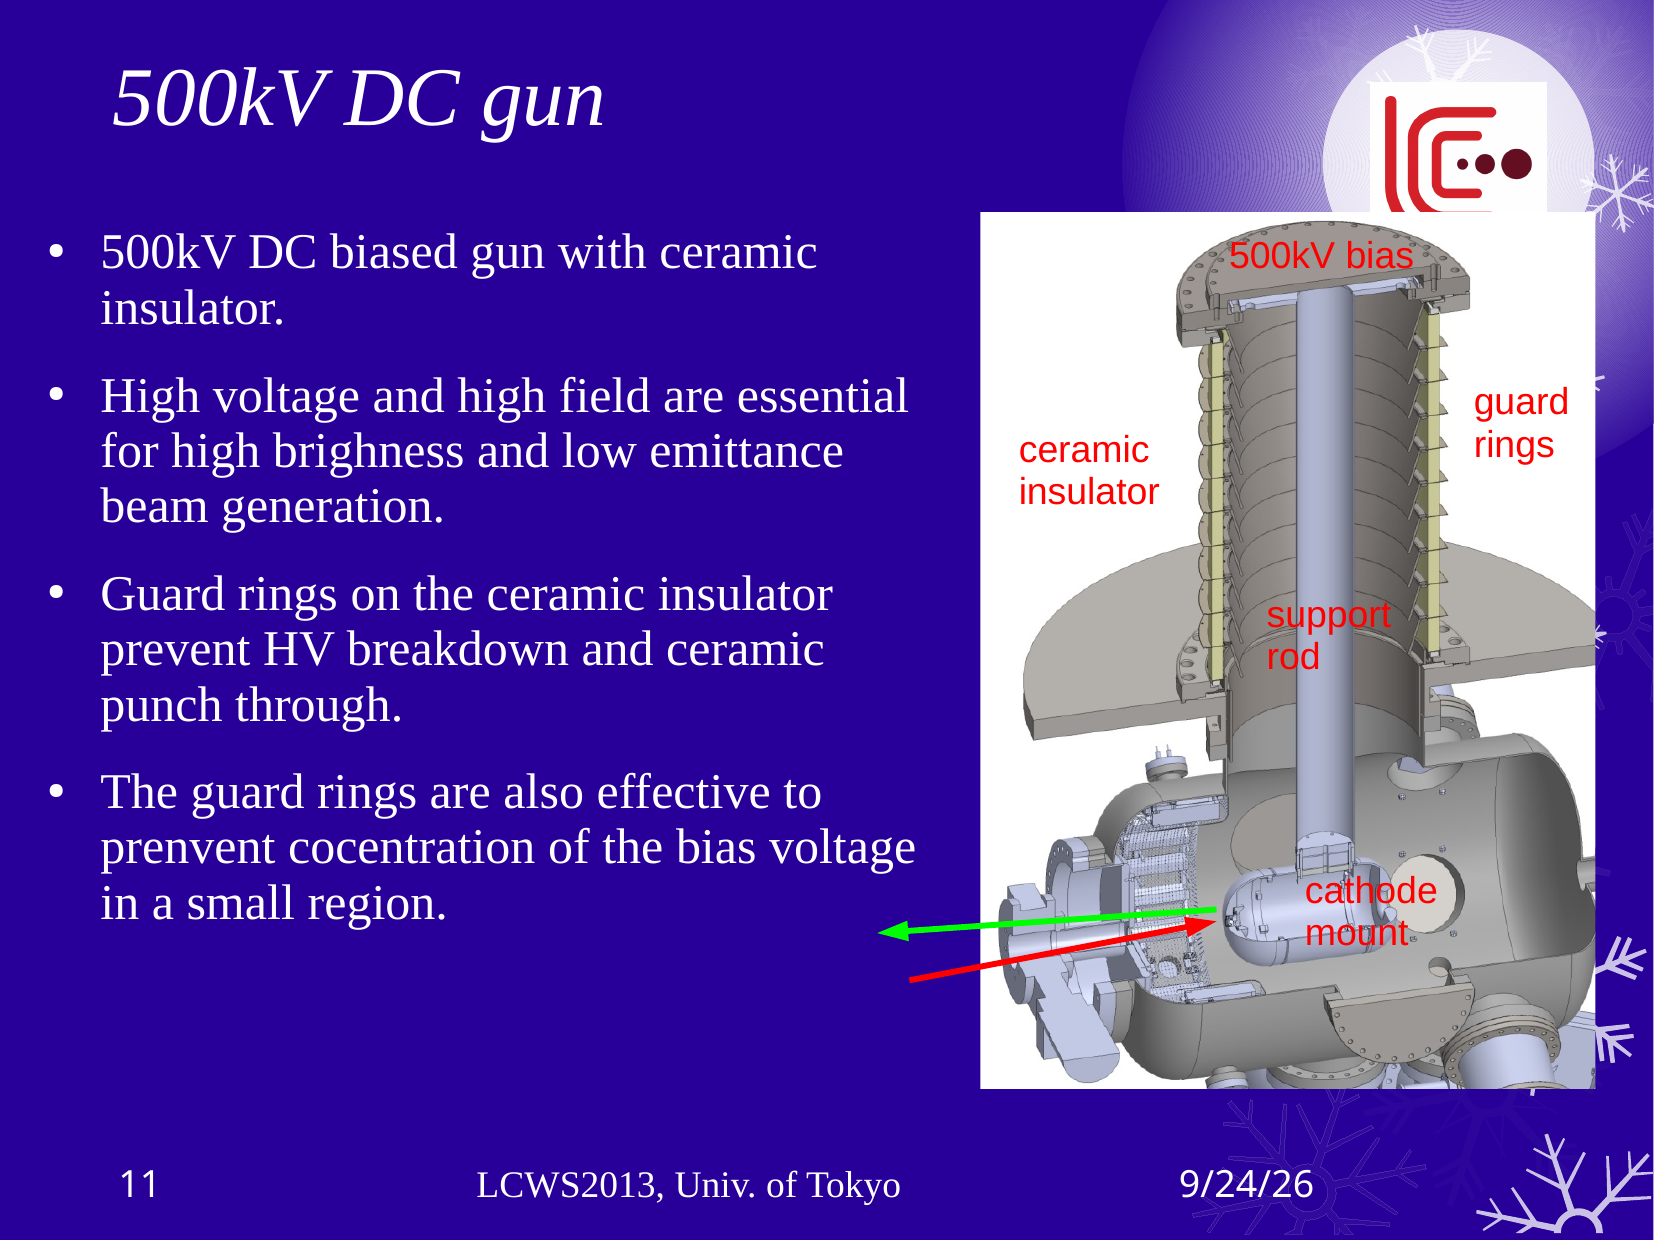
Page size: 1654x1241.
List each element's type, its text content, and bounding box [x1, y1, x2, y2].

text_box 500kV bias [1214, 226, 1430, 284]
text_box guard rings [1459, 373, 1585, 473]
list 500kV DC biased gun with ceramic insulator. High voltage and high field are essential for high brighness and low emittance beam generation. Guard rings on the ceramic insulator prevent HV breakdown and ceramic punch through. The guard rings are also effective to prenvent cocentration of the bias voltage in a small region. [29, 224, 951, 1111]
text_box support rod [1251, 586, 1407, 686]
title 500kV DC gun [112, 0, 1400, 231]
picture [980, 82, 1596, 1089]
text_box ceramic insulator [1003, 420, 1175, 520]
text_box cathode mount [1290, 862, 1453, 962]
